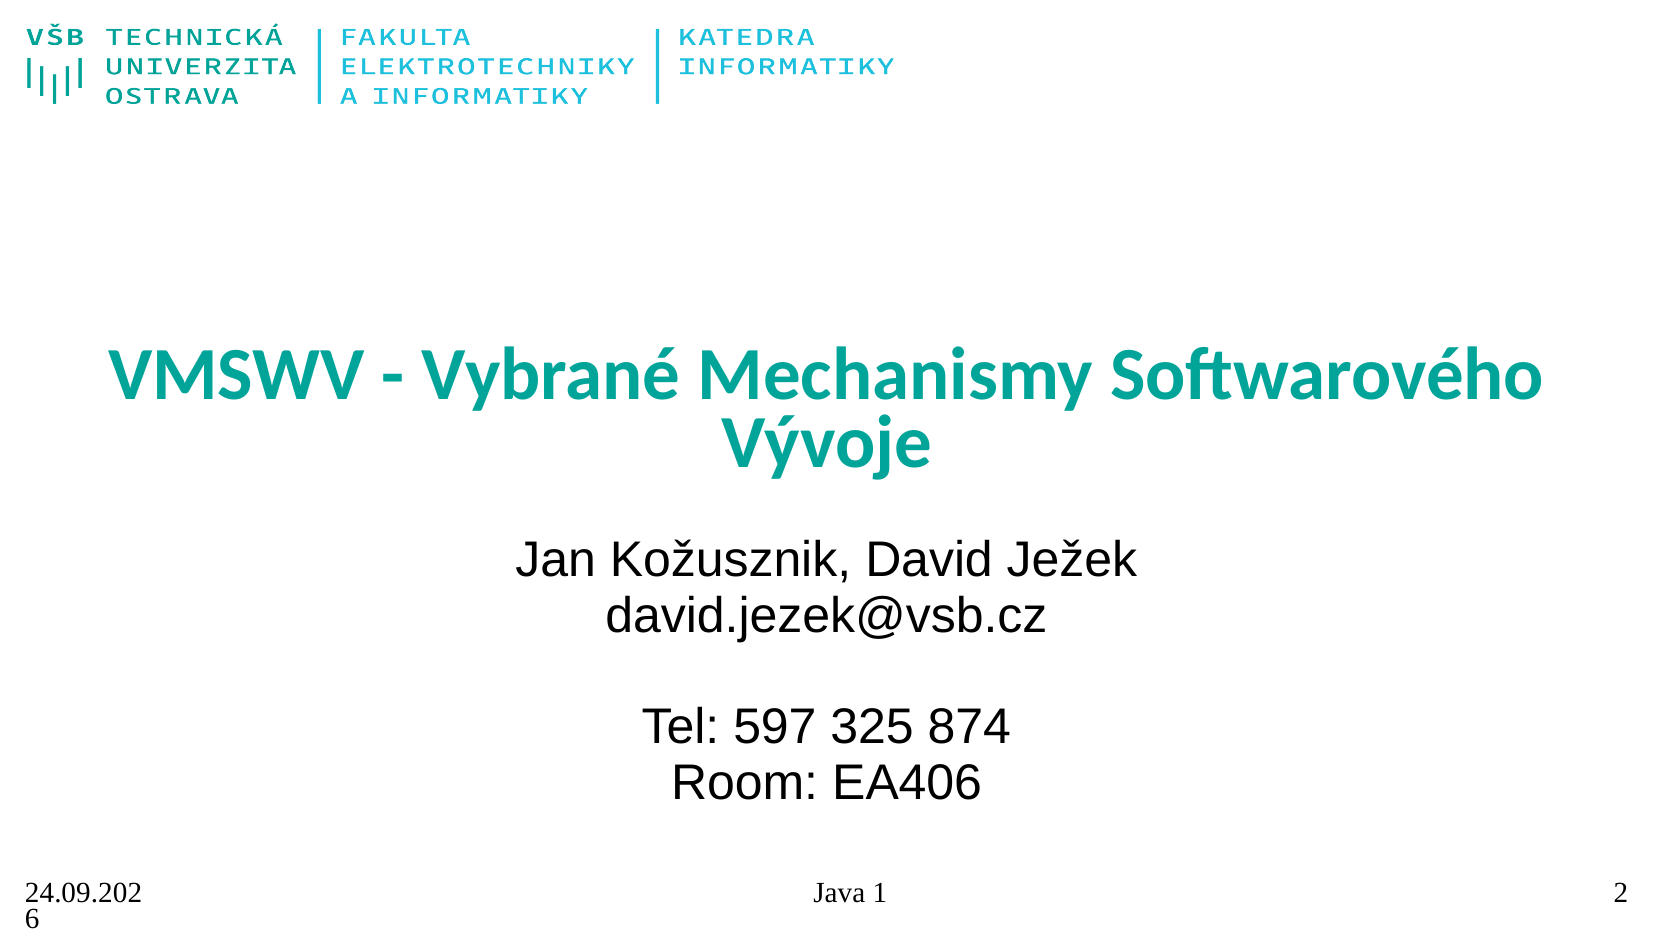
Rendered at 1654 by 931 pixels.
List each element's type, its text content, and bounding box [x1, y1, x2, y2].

subtitle Jan Kožusznik, David Ježek david.jezek@vsb.cz Tel: 597 325 874 Room: EA406 [24, 531, 1629, 860]
picture [26, 23, 894, 104]
title VMSWV - Vybrané Mechanismy Softwarového Vývoje [24, 138, 1629, 482]
